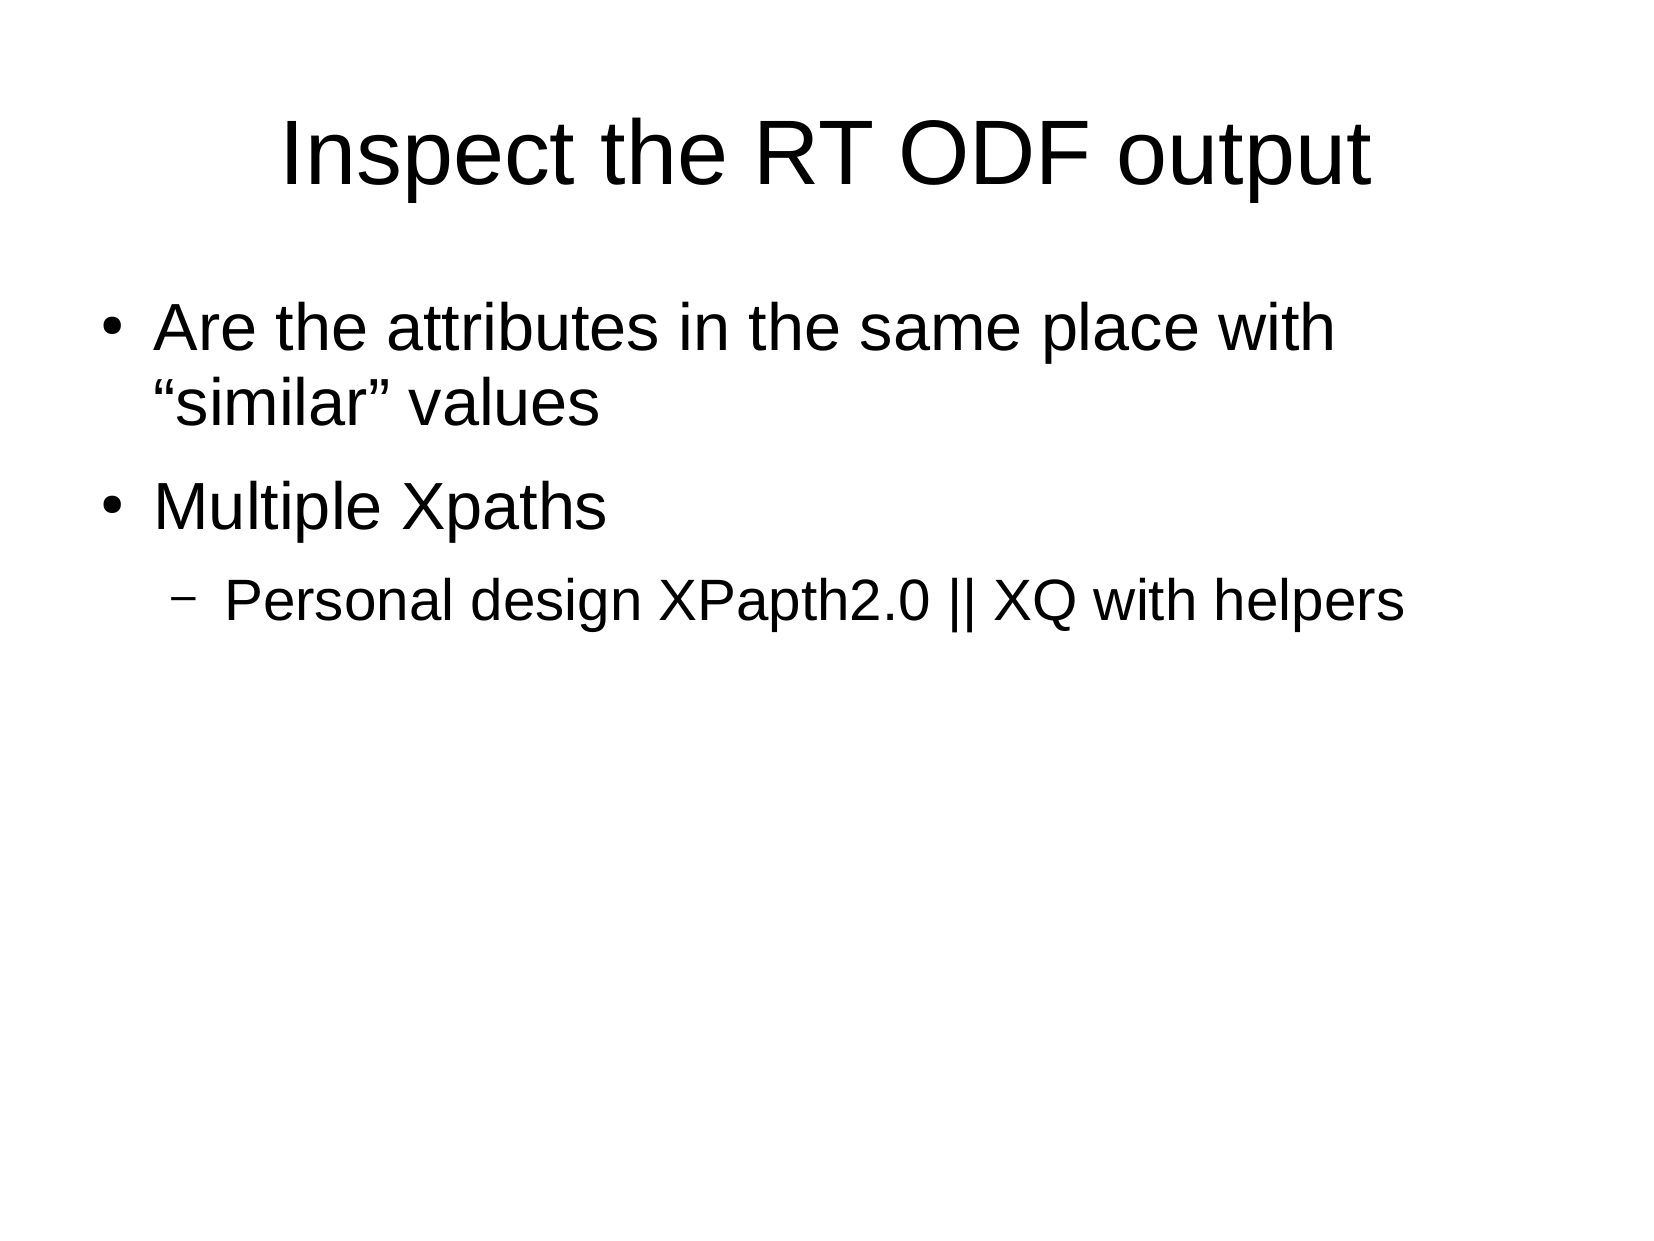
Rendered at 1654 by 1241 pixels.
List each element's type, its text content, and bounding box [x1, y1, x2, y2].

list Are the attributes in the same place with “similar” values Multiple Xpaths Personal design XPapth2.0 || XQ with helpers [82, 290, 1571, 1010]
title Inspect the RT ODF output [82, 49, 1571, 257]
